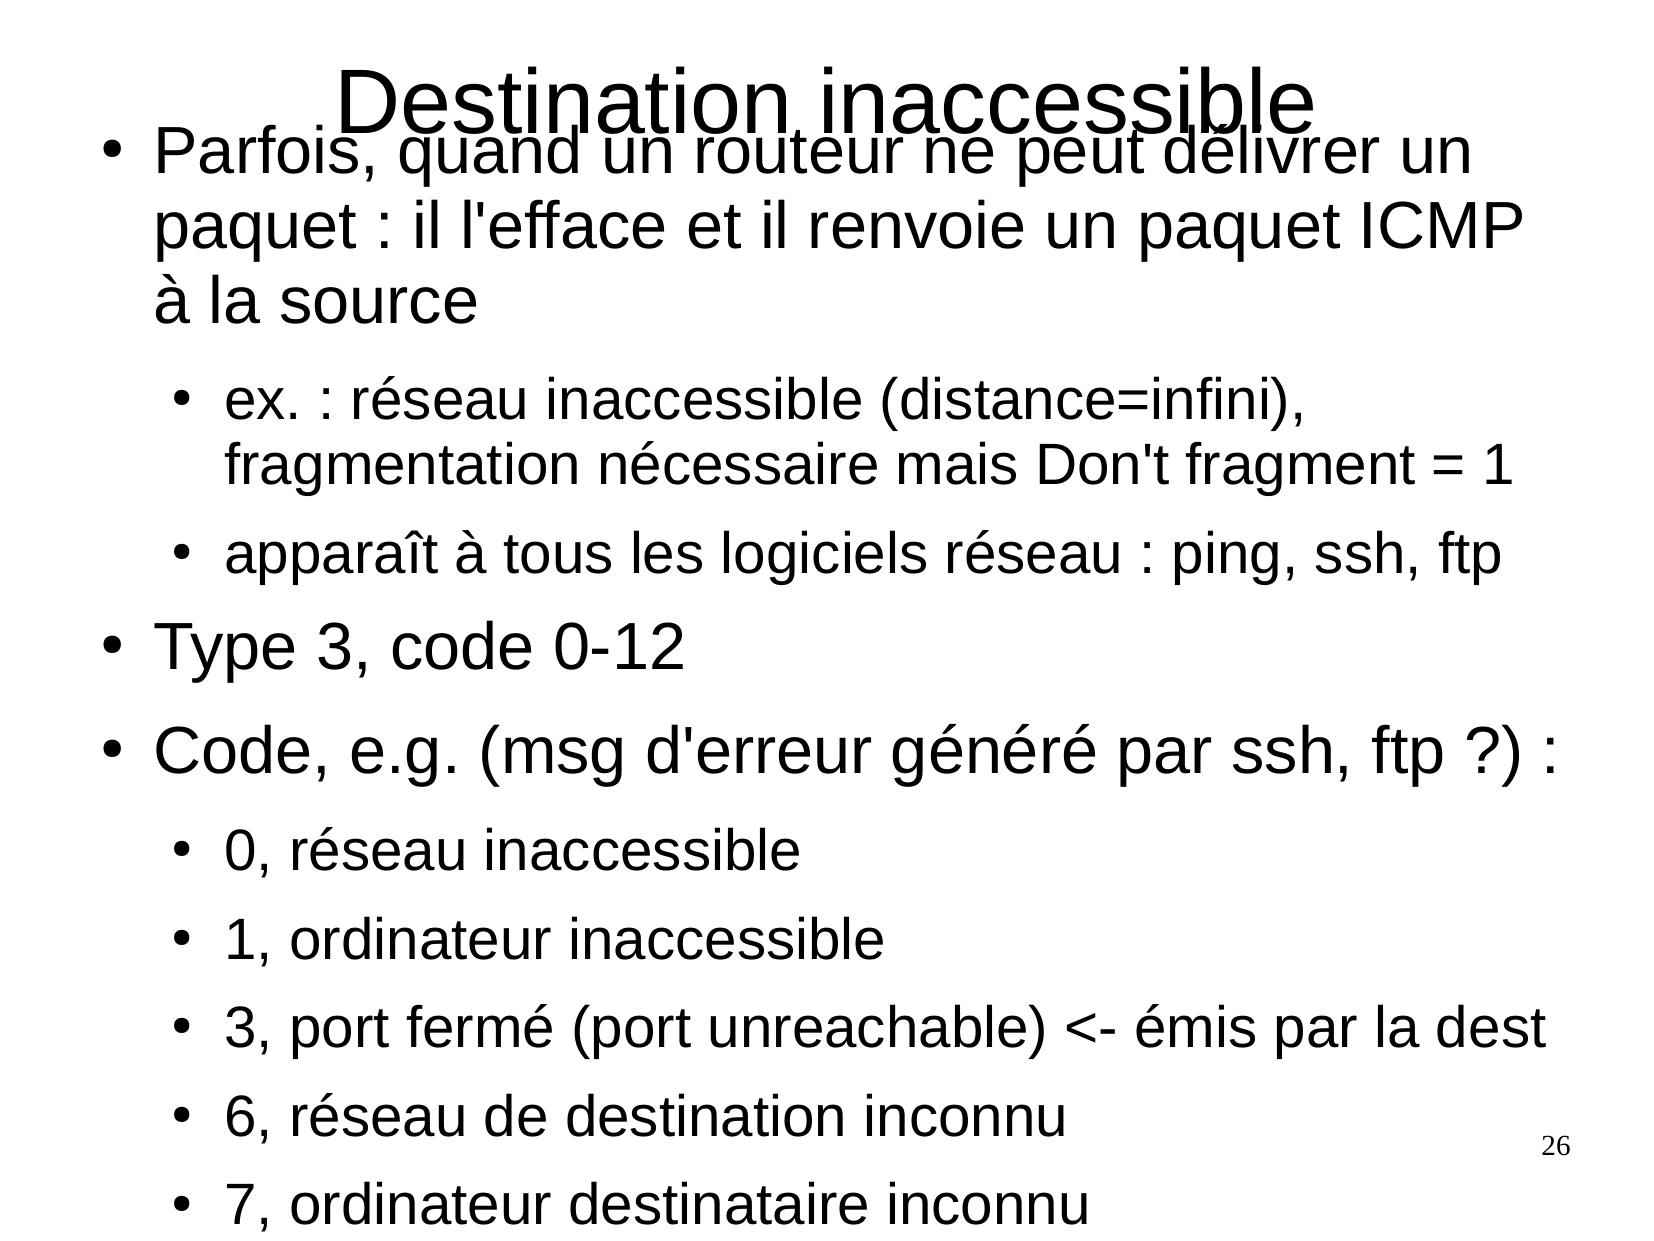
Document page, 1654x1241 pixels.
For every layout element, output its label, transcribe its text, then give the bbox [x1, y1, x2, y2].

title Destination inaccessible [82, 43, 1571, 113]
list Parfois, quand un routeur ne peut délivrer un paquet : il l'efface et il renvoie un paquet ICMP à la source ex. : réseau inaccessible (distance=infini), fragmentation nécessaire mais Don't fragment = 1 apparaît à tous les logiciels réseau : ping, ssh, ftp Type 3, code 0-12 Code, e.g. (msg d'erreur généré par ssh, ftp ?) : 0, réseau inaccessible 1, ordinateur inaccessible 3, port fermé (port unreachable) <- émis par la dest 6, réseau de destination inconnu 7, ordinateur destinataire inconnu [82, 113, 1571, 1238]
